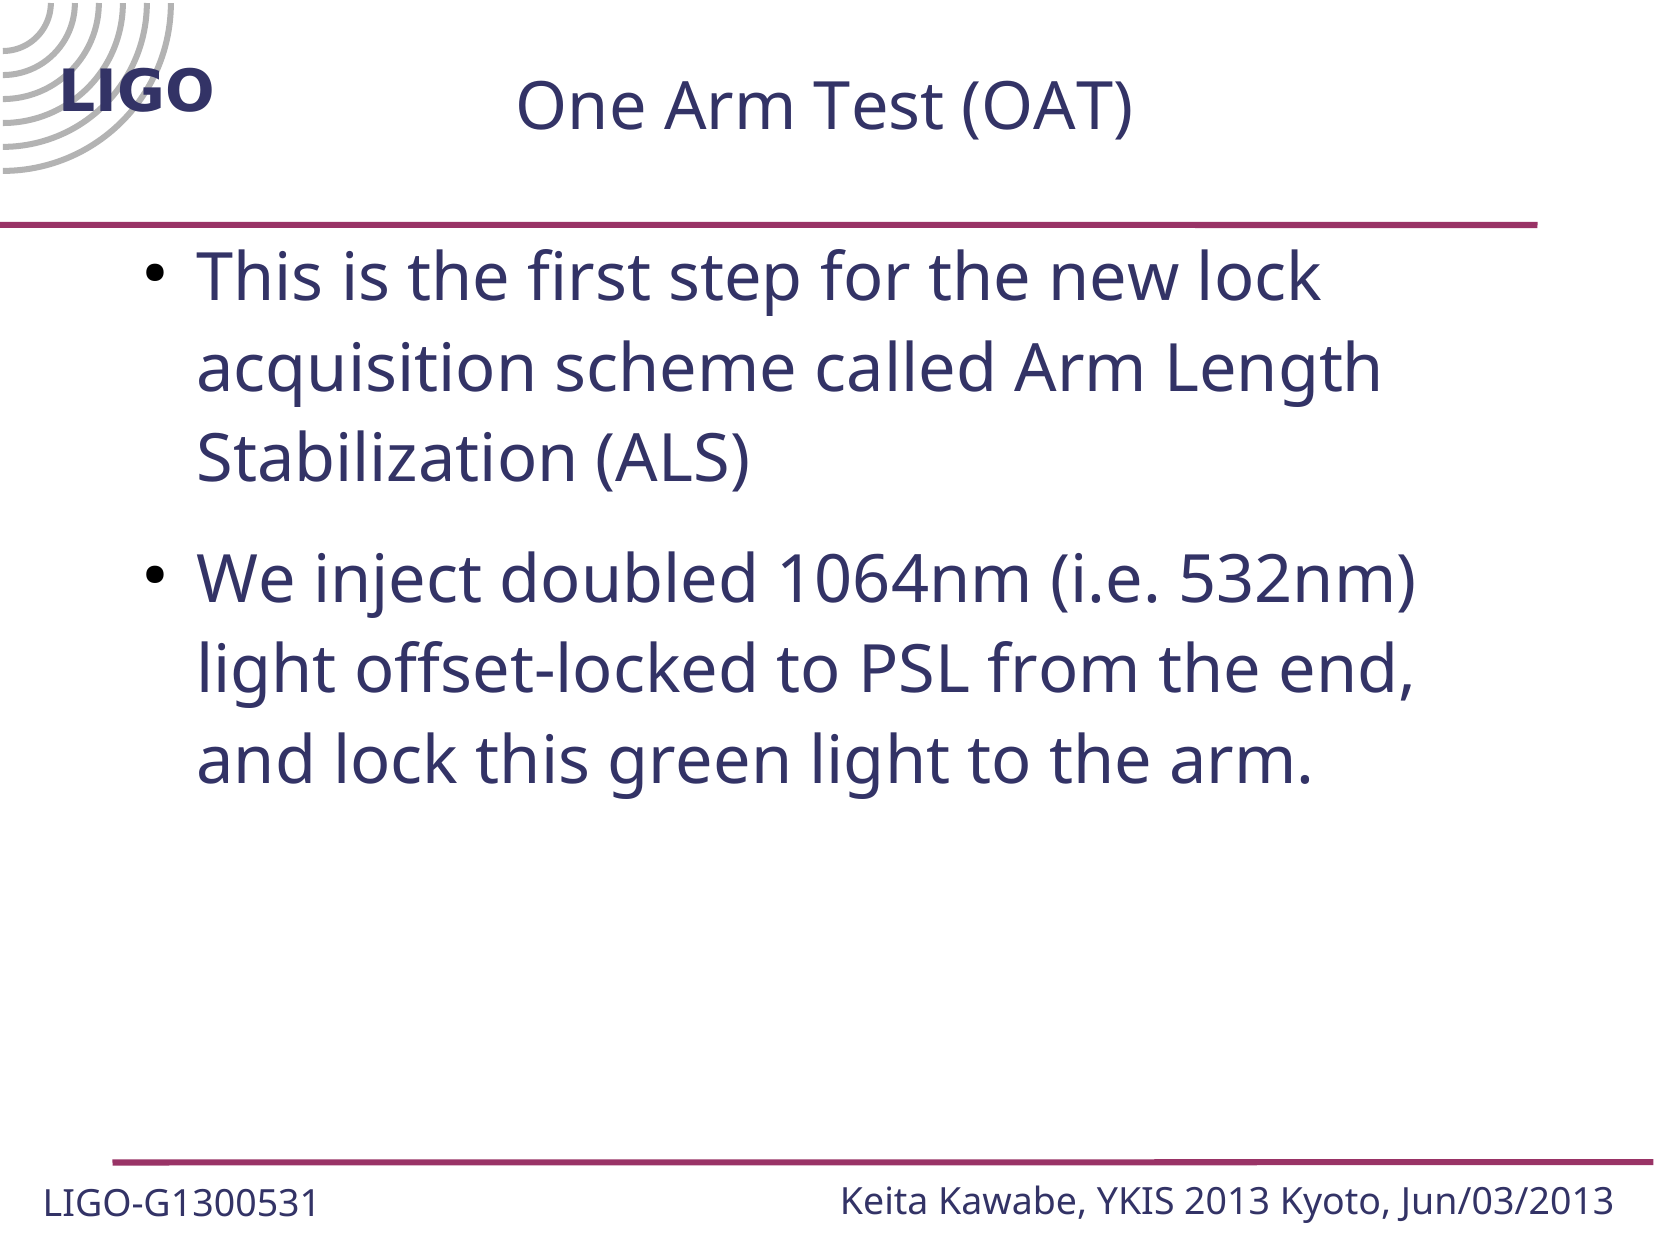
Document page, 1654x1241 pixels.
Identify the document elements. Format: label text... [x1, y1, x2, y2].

title One Arm Test (OAT) [187, 0, 1463, 208]
list This is the first step for the new lock acquisition scheme called Arm Length Stabilization (ALS) We inject doubled 1064nm (i.e. 532nm) light offset-locked to PSL from the end, and lock this green light to the arm. [125, 229, 1538, 949]
